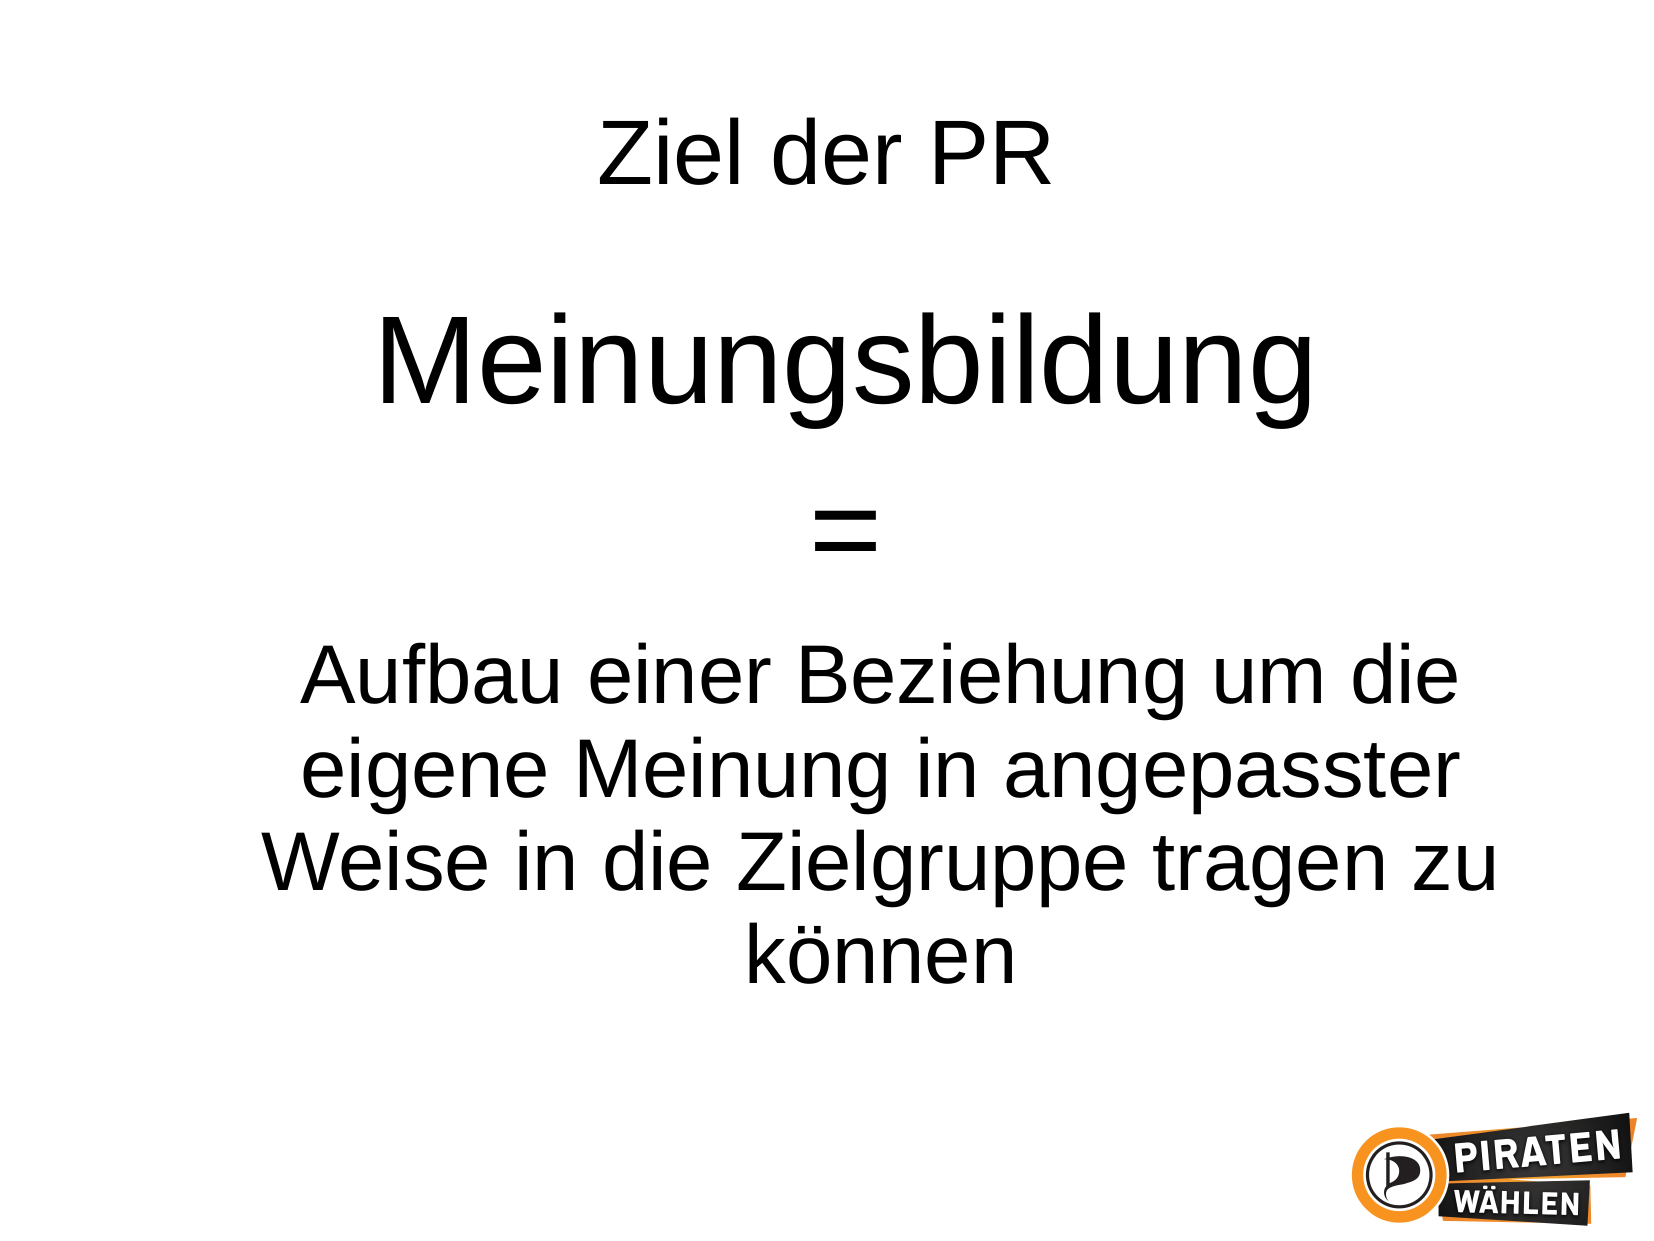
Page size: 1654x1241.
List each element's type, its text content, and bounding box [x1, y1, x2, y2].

list Meinungsbildung = Aufbau einer Beziehung um die eigene Meinung in angepasster Weise in die Zielgruppe tragen zu können [82, 290, 1538, 1010]
title Ziel der PR [82, 49, 1571, 257]
picture [1337, 1098, 1654, 1241]
